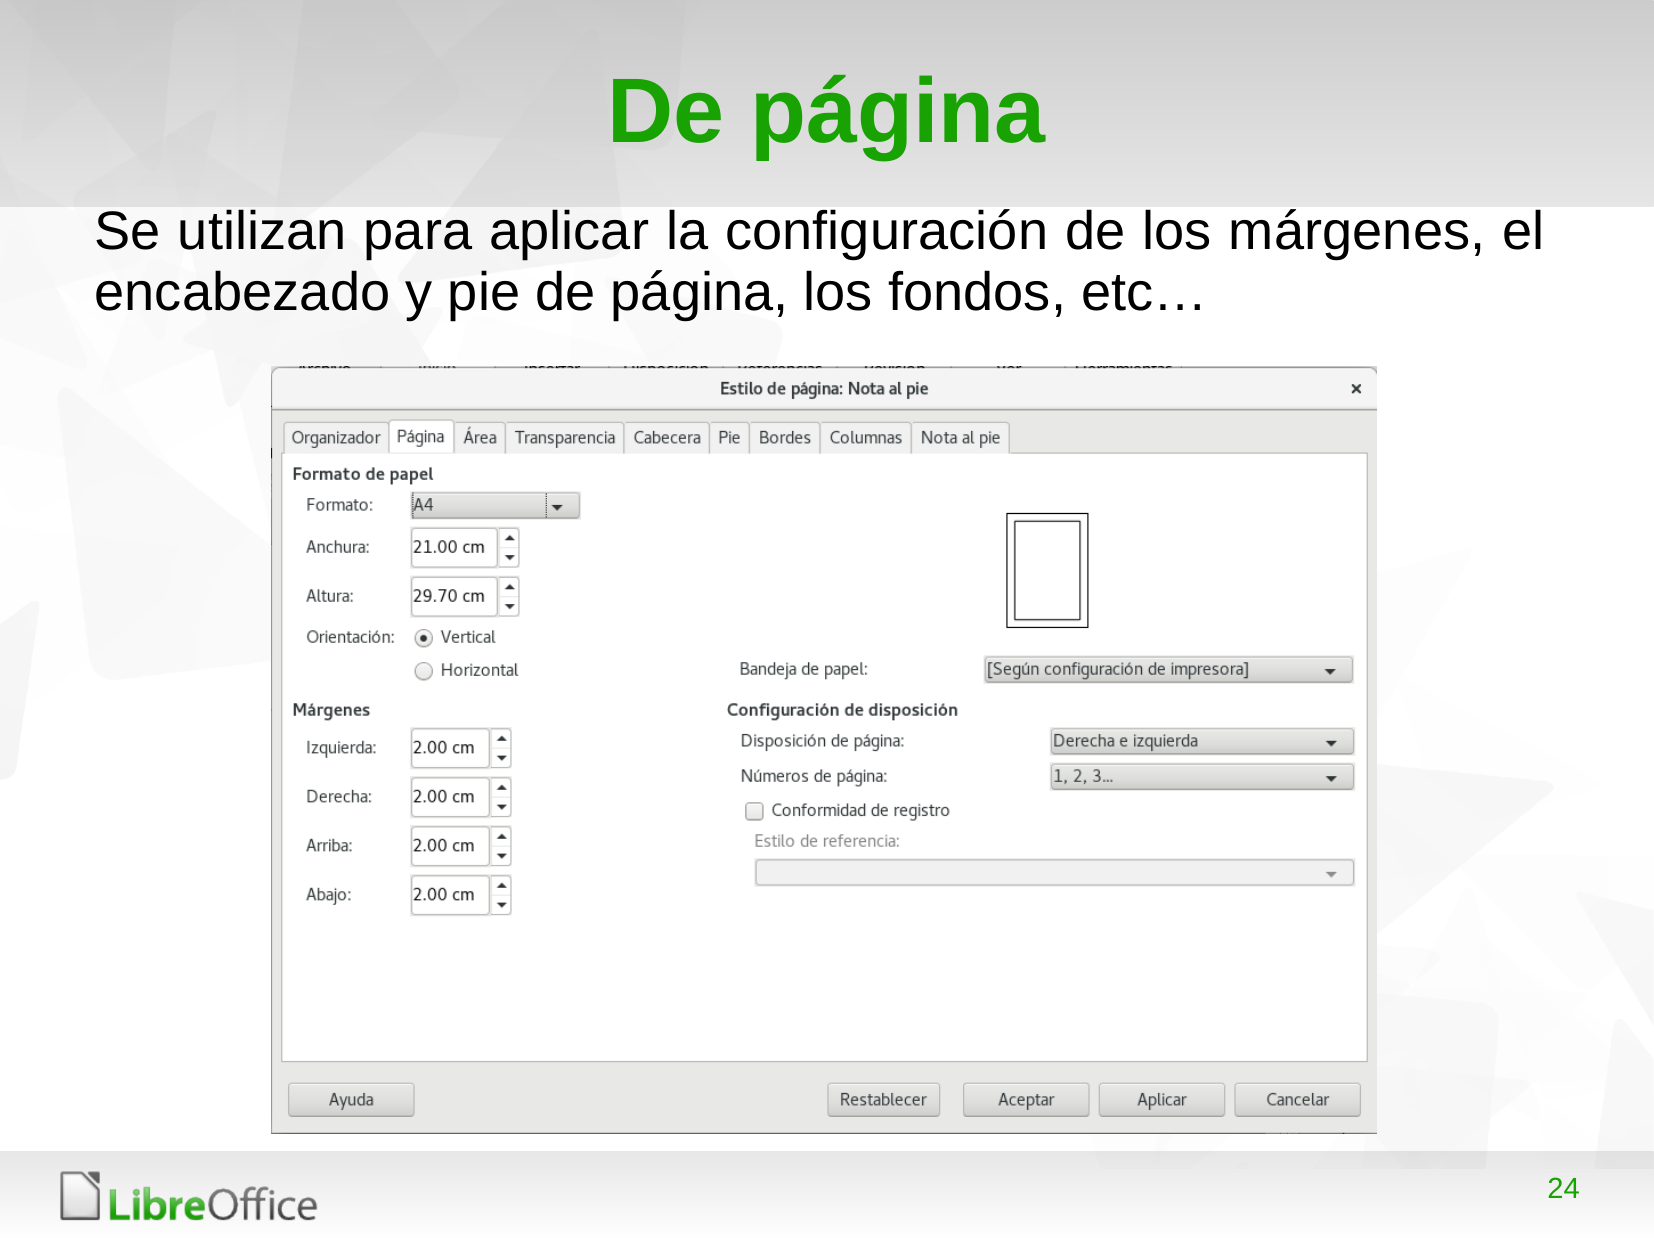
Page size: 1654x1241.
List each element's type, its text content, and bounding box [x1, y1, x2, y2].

picture [41, 1152, 337, 1240]
list Se utilizan para aplicar la configuración de los márgenes, el encabezado y pie de página, los fondos, etc… [94, 200, 1548, 425]
title De página [82, 44, 1571, 178]
picture [0, 0, 1654, 1169]
